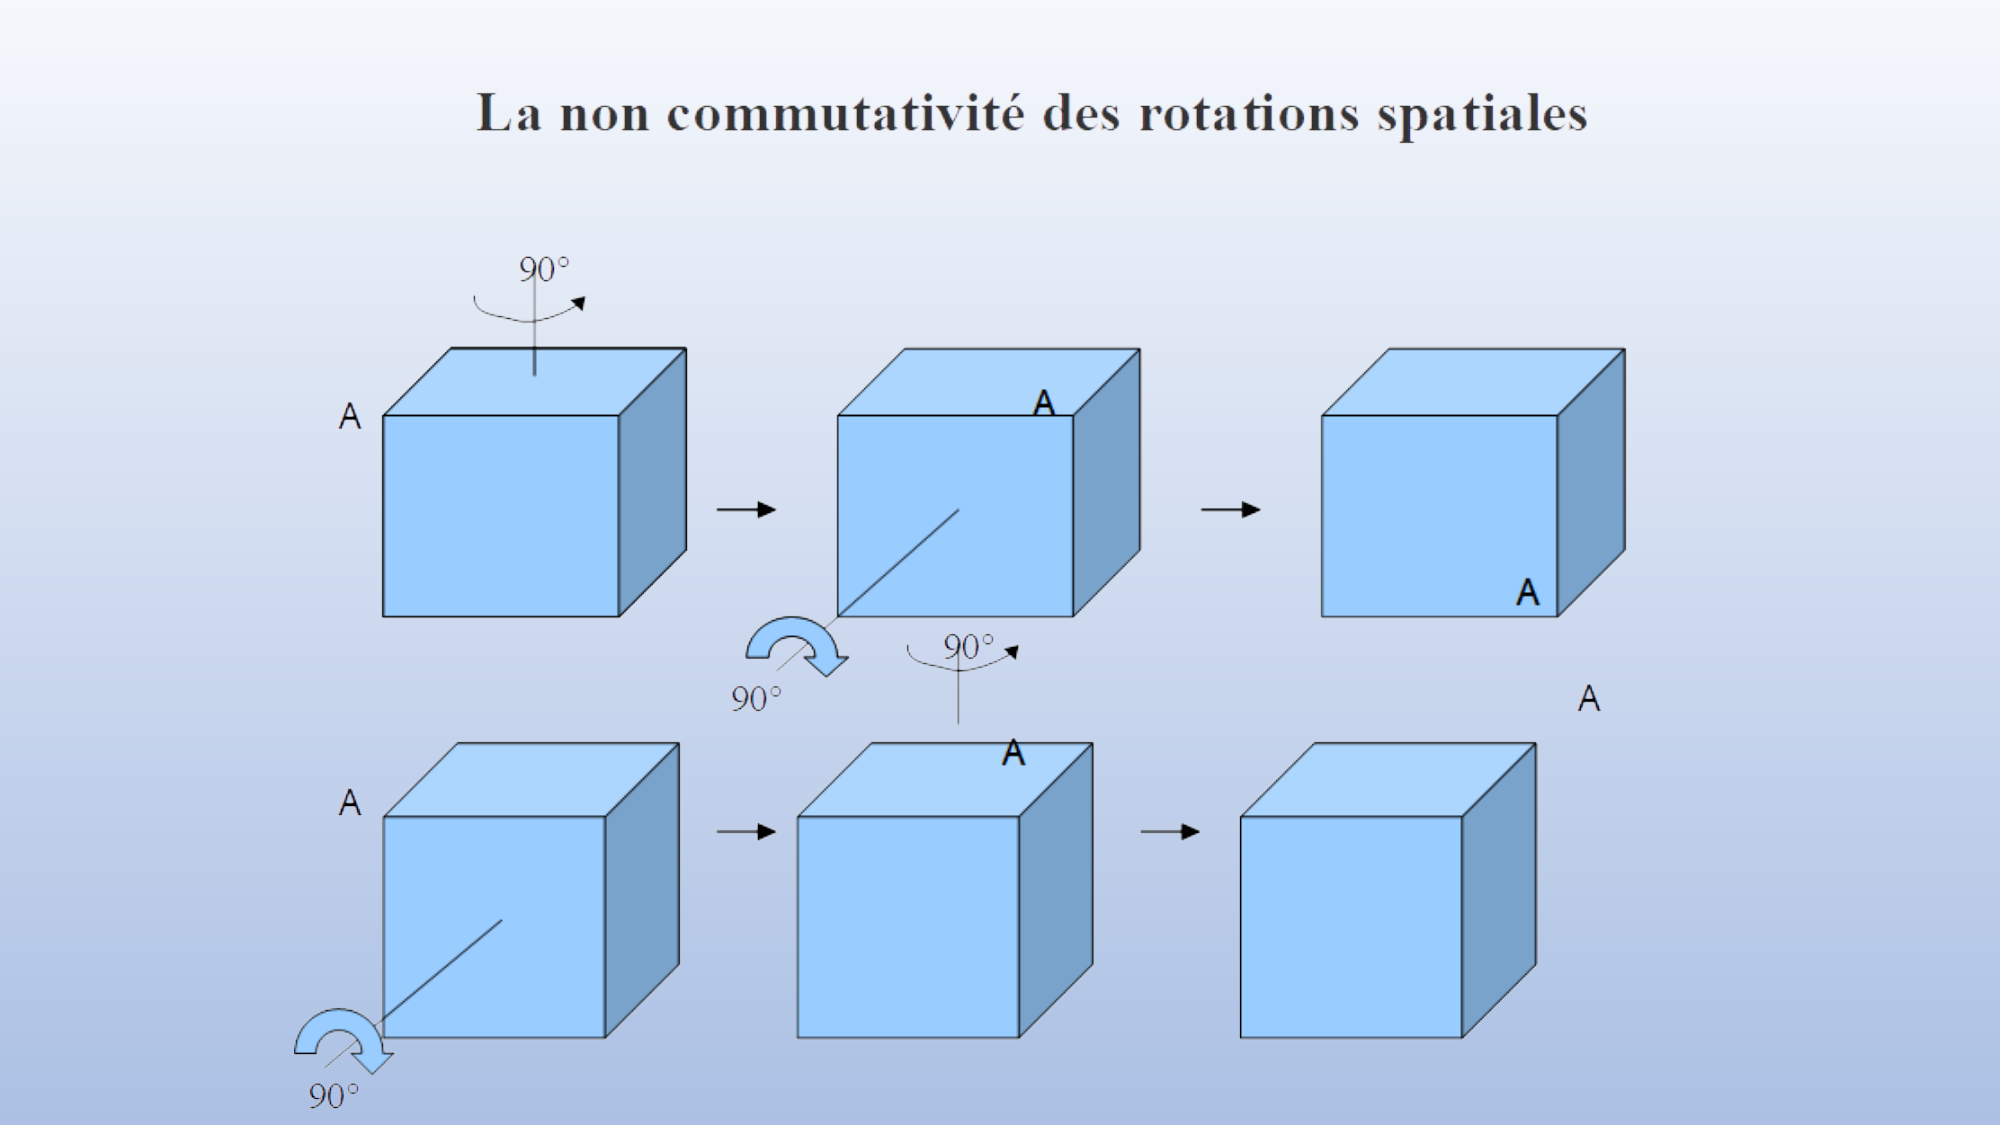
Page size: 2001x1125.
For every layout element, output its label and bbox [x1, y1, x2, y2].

picture [294, 7, 1740, 1125]
